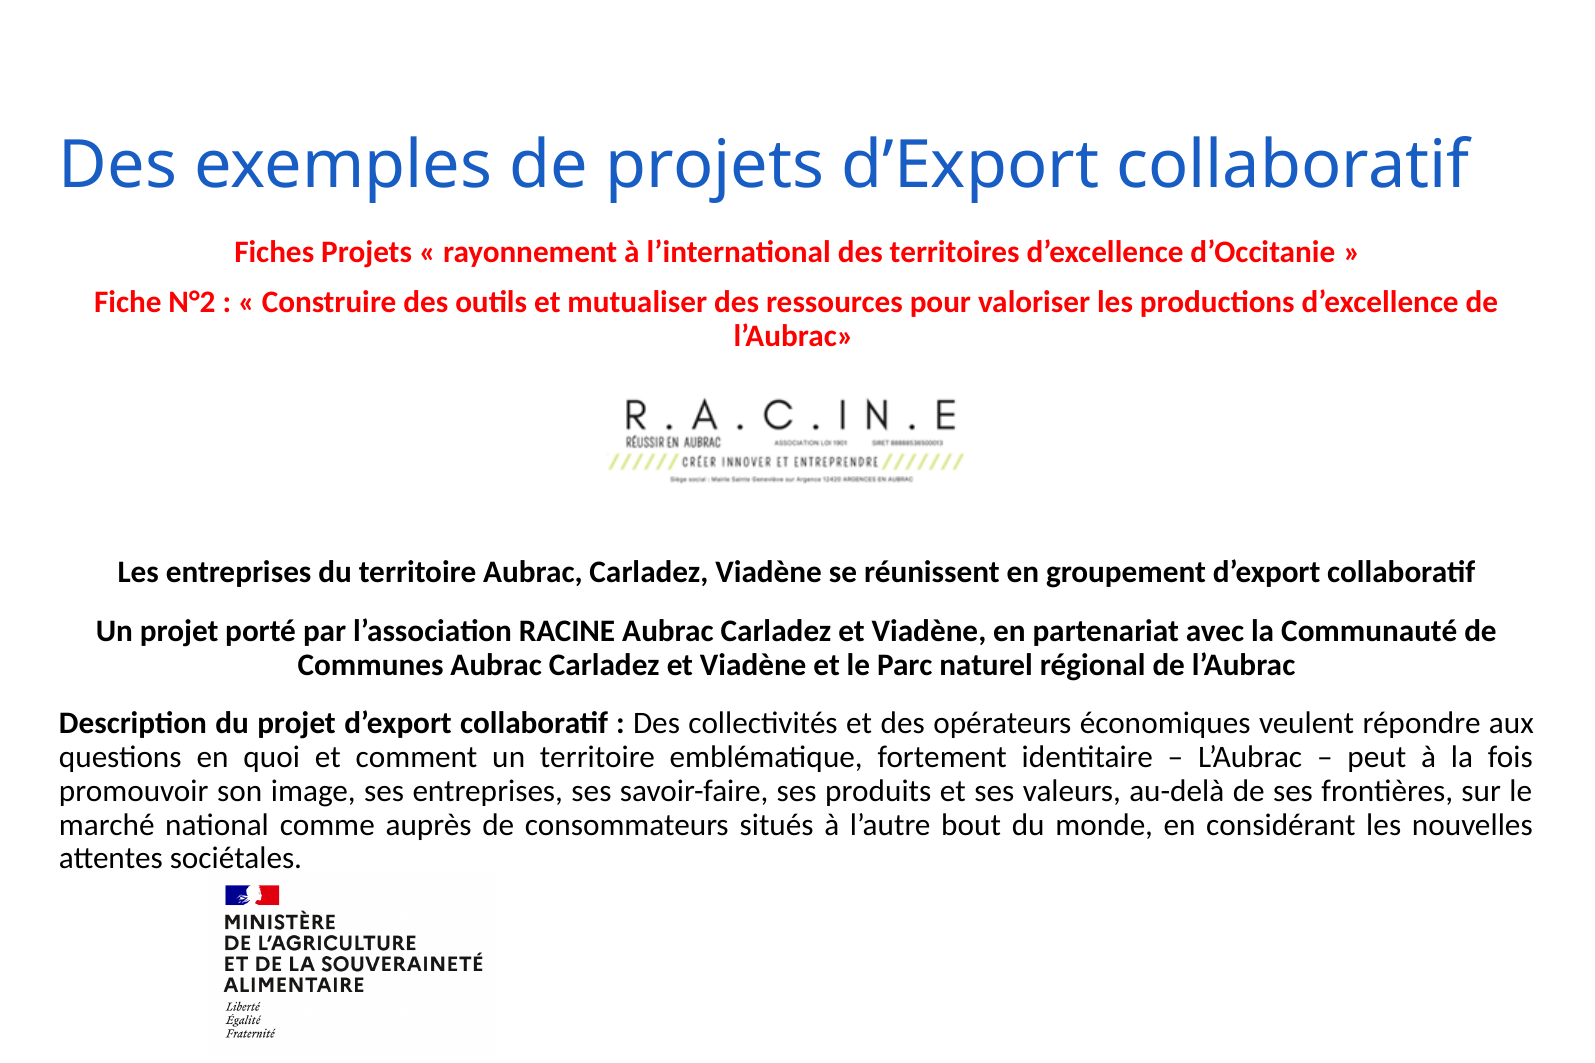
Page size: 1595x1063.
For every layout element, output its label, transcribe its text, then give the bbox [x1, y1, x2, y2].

list Fiches Projets « rayonnement à l’international des territoires d’excellence d’Occitanie » Fiche N°2 : « Construire des outils et mutualiser des ressources pour valoriser les productions d’excellence de l’Aubrac» Les entreprises du territoire Aubrac, Carladez, Viadène se réunissent en groupement d’export collaboratif Un projet porté par l’association RACINE Aubrac Carladez et Viadène, en partenariat avec la Communauté de Communes Aubrac Carladez et Viadène et le Parc naturel régional de l’Aubrac Description du projet d’export collaboratif : Des collectivités et des opérateurs économiques veulent répondre aux questions en quoi et comment un territoire emblématique, fortement identitaire – L’Aubrac – peut à la fois promouvoir son image, ses entreprises, ses savoir-faire, ses produits et ses valeurs, au-delà de ses frontières, sur le marché national comme auprès de consommateurs situés à l’autre bout du monde, en considérant les nouvelles attentes sociétales. [59, 236, 1536, 877]
picture [590, 377, 966, 494]
title Des exemples de projets d’Export collaboratif [59, 59, 1536, 207]
picture [206, 877, 502, 1056]
